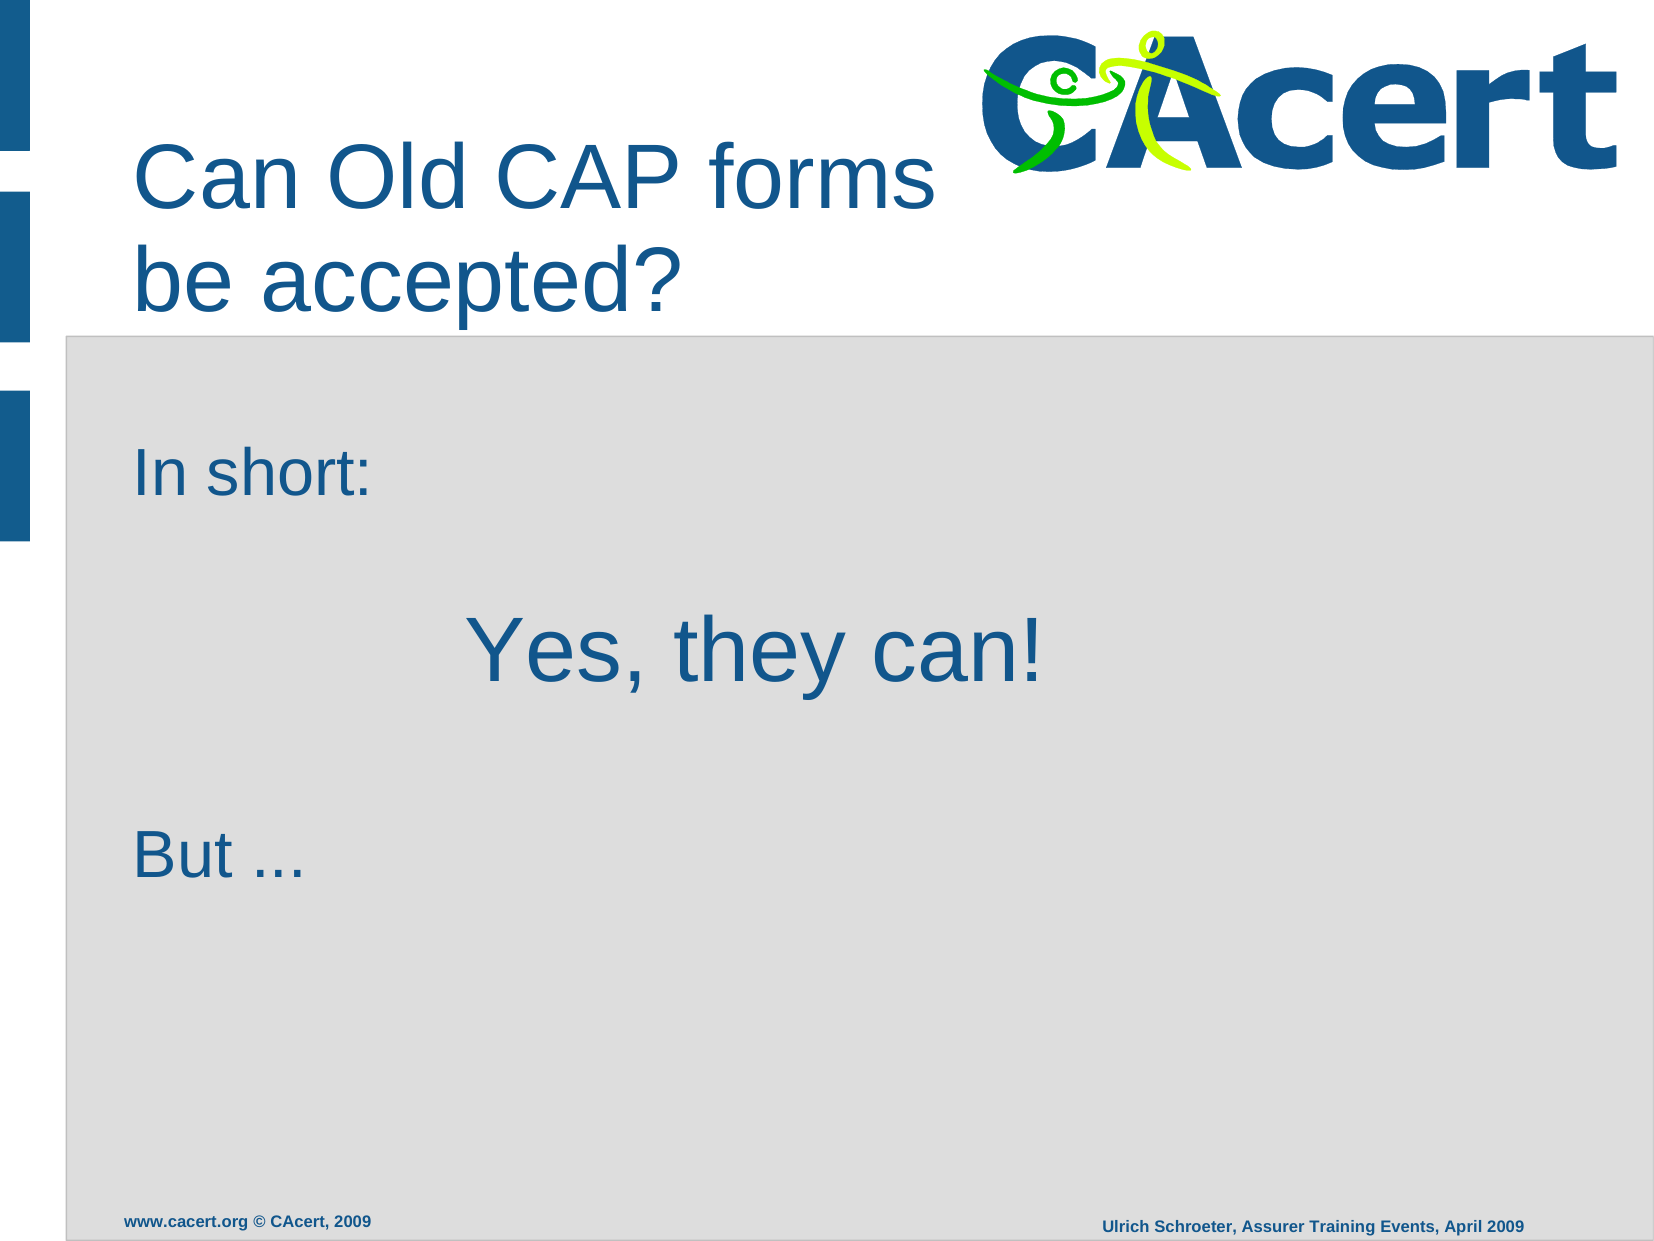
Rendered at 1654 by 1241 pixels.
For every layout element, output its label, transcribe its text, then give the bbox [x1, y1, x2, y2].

text_box Can Old CAP forms be accepted? [118, 118, 954, 339]
text_box In short: Yes, they can! But ... [118, 413, 1597, 900]
